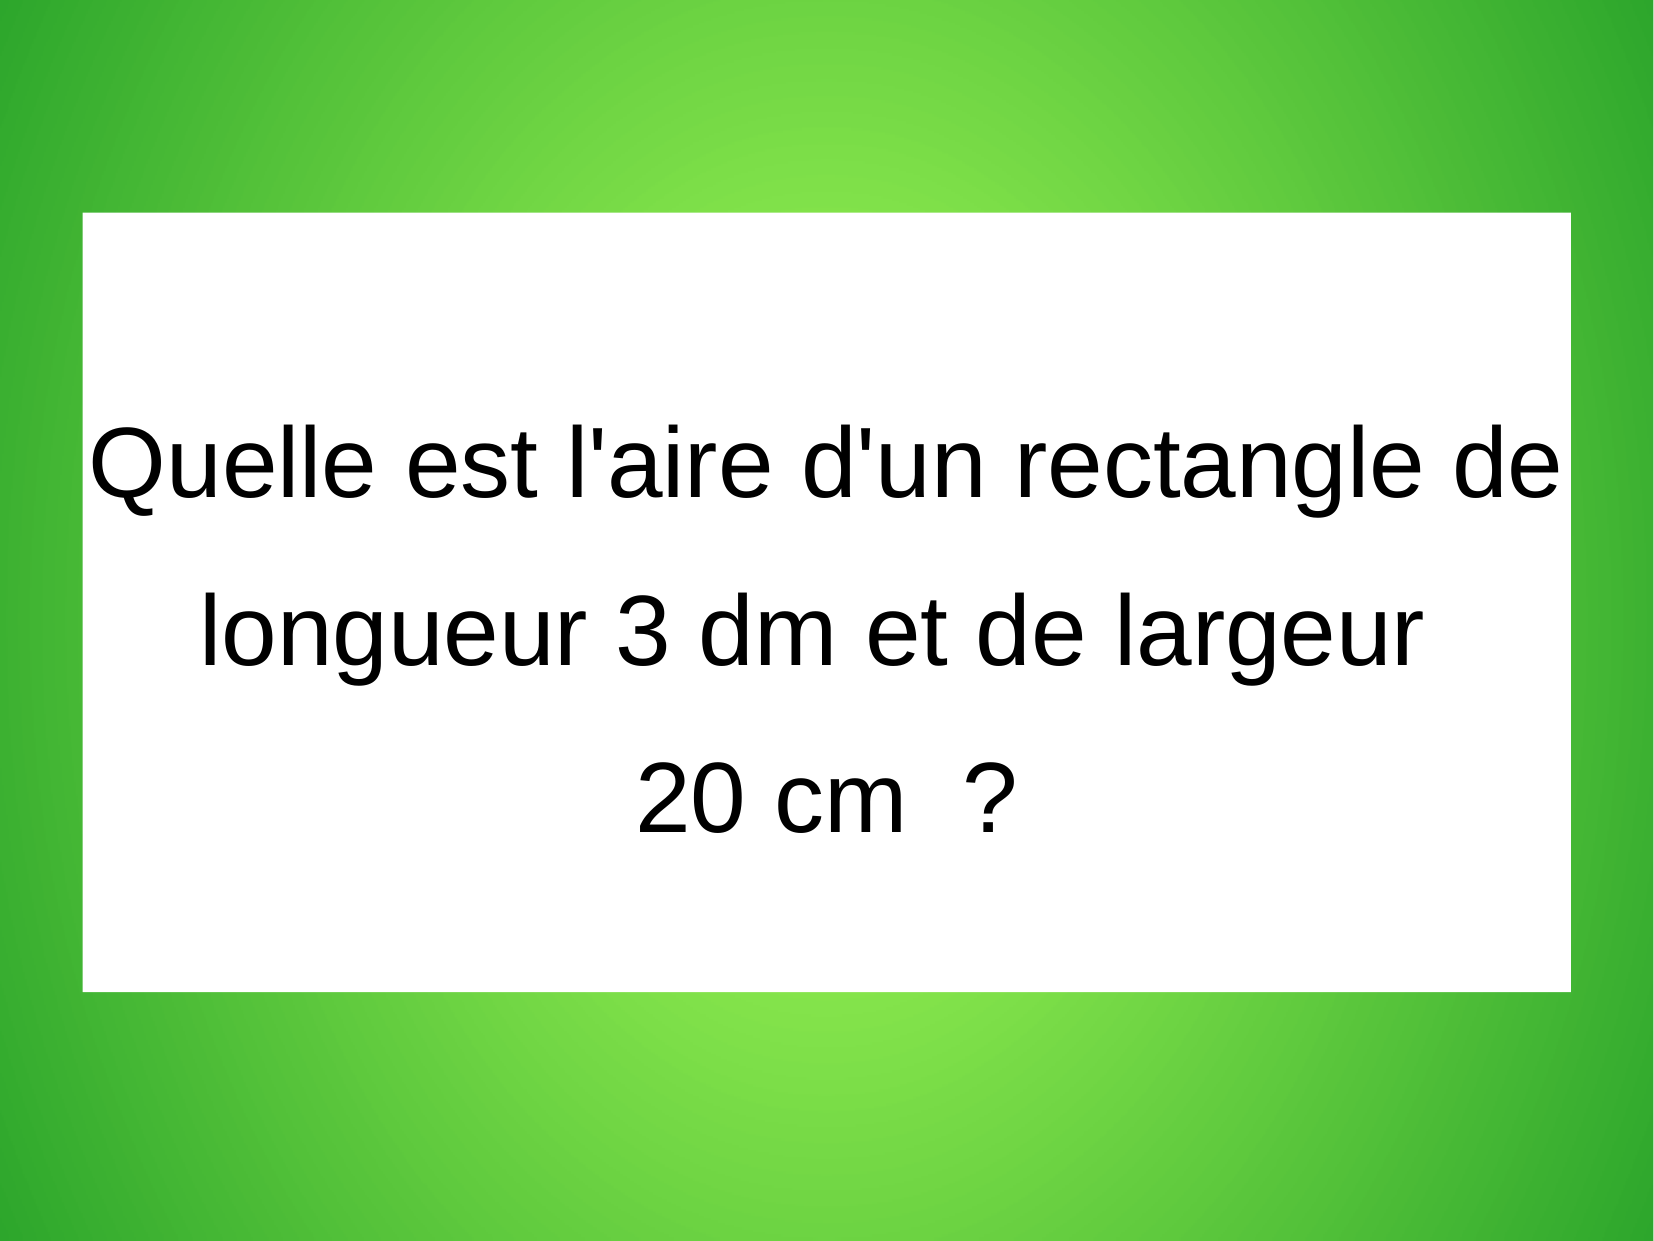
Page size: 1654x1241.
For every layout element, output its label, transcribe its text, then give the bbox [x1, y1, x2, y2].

picture [0, 0, 1654, 1241]
subtitle Quelle est l'aire d'un rectangle de longueur 3 dm et de largeur 20 cm ? [82, 212, 1571, 993]
